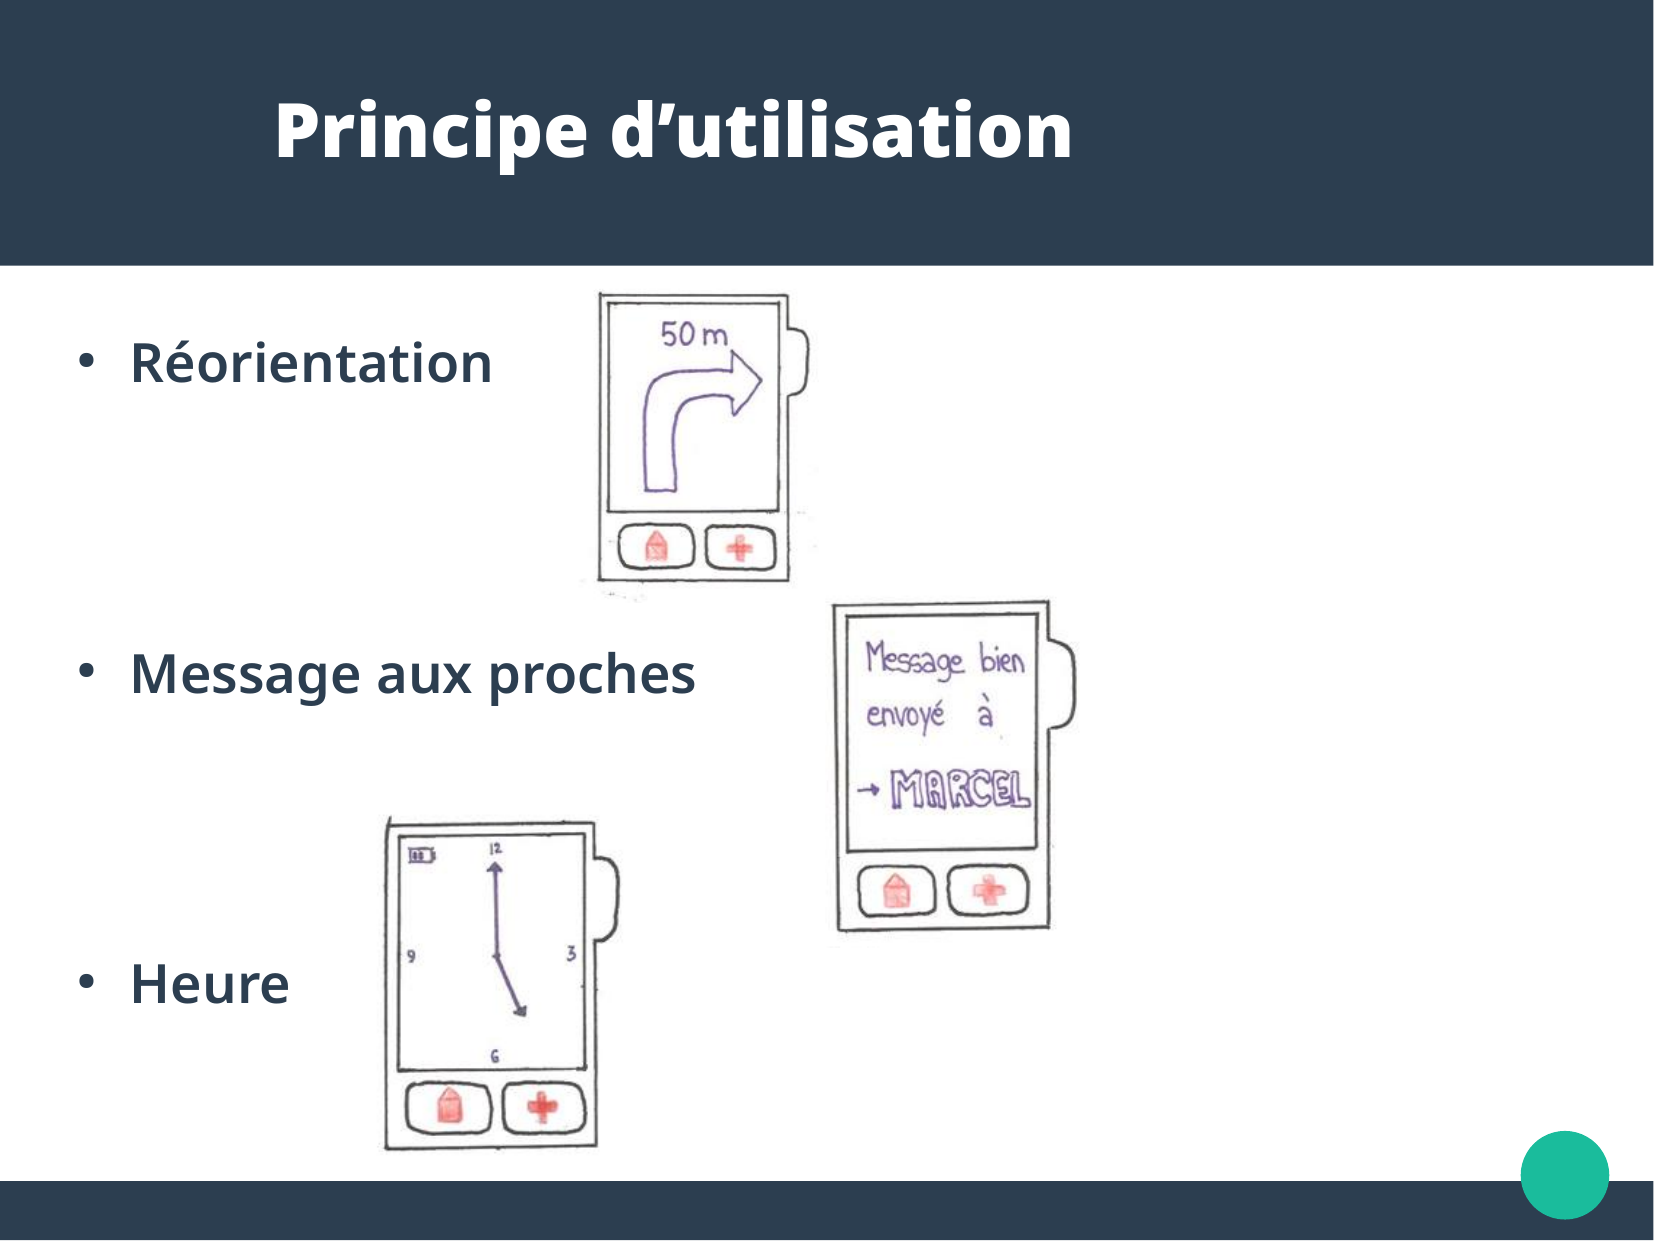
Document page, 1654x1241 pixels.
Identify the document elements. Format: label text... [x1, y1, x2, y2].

list Réorientation Message aux proches Heure [59, 324, 1595, 1152]
title Principe d’utilisation [59, 49, 1595, 207]
picture [354, 787, 626, 1158]
picture [578, 271, 1087, 949]
